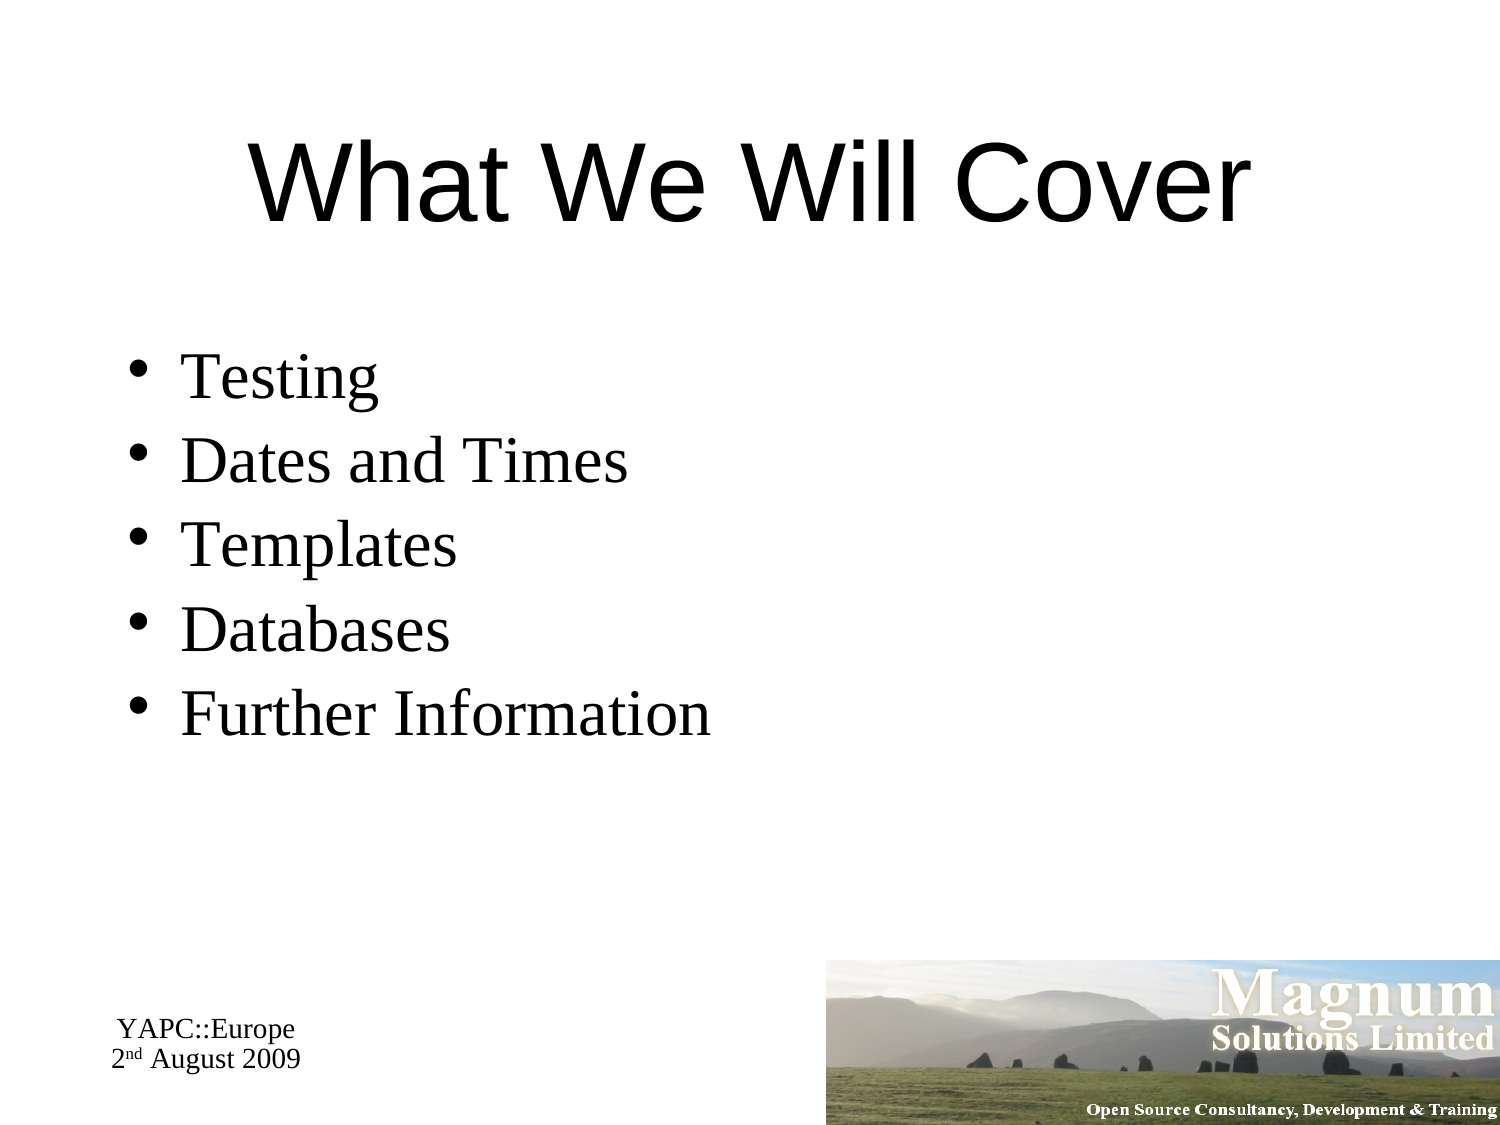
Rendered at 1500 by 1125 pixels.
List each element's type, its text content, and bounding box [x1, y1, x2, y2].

title What We Will Cover [110, 26, 1391, 347]
picture [826, 960, 1500, 1125]
list Testing Dates and Times Templates Databases Further Information [110, 354, 1391, 767]
